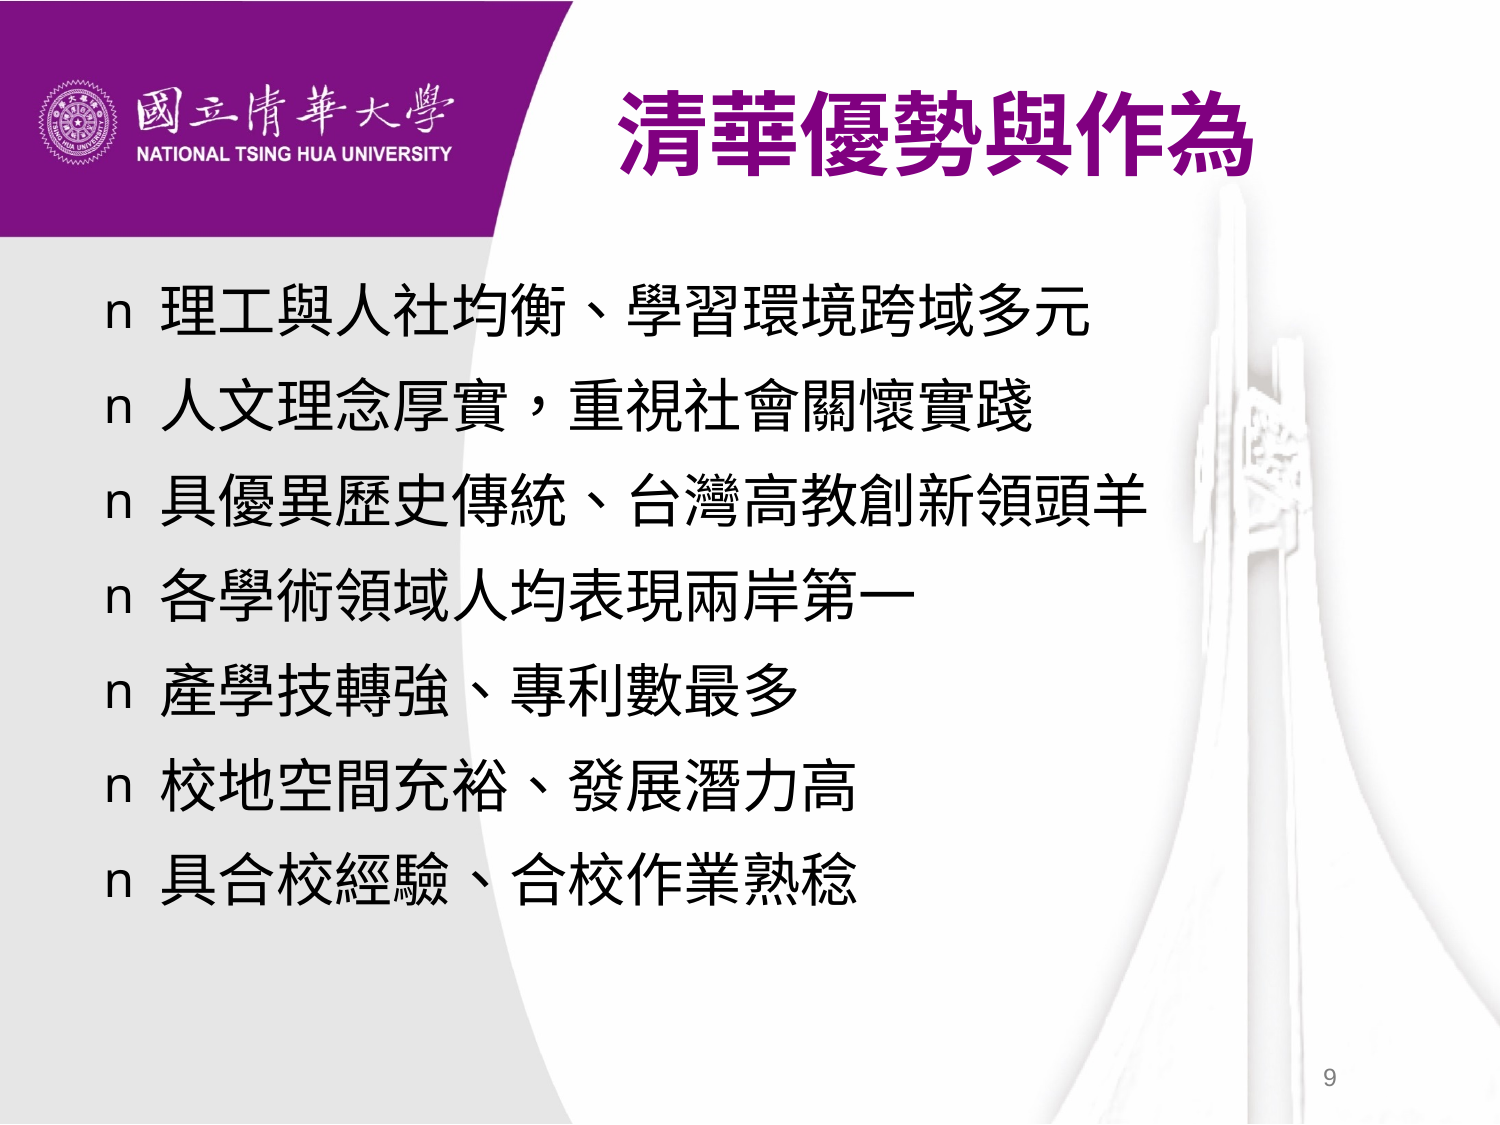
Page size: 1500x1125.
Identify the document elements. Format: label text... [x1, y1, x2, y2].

text_box [1308, 1050, 1426, 1103]
list 理工與人社均衡、學習環境跨域多元 人文理念厚實，重視社會關懷實踐 具優異歷史傳統、台灣高教創新領頭羊 各學術領域人均表現兩岸第一 產學技轉強、專利數最多 校地空間充裕、發展潛力高 具合校經驗、合校作業熟稔 [88, 267, 1412, 1035]
title 清華優勢與作為 [547, 38, 1426, 226]
